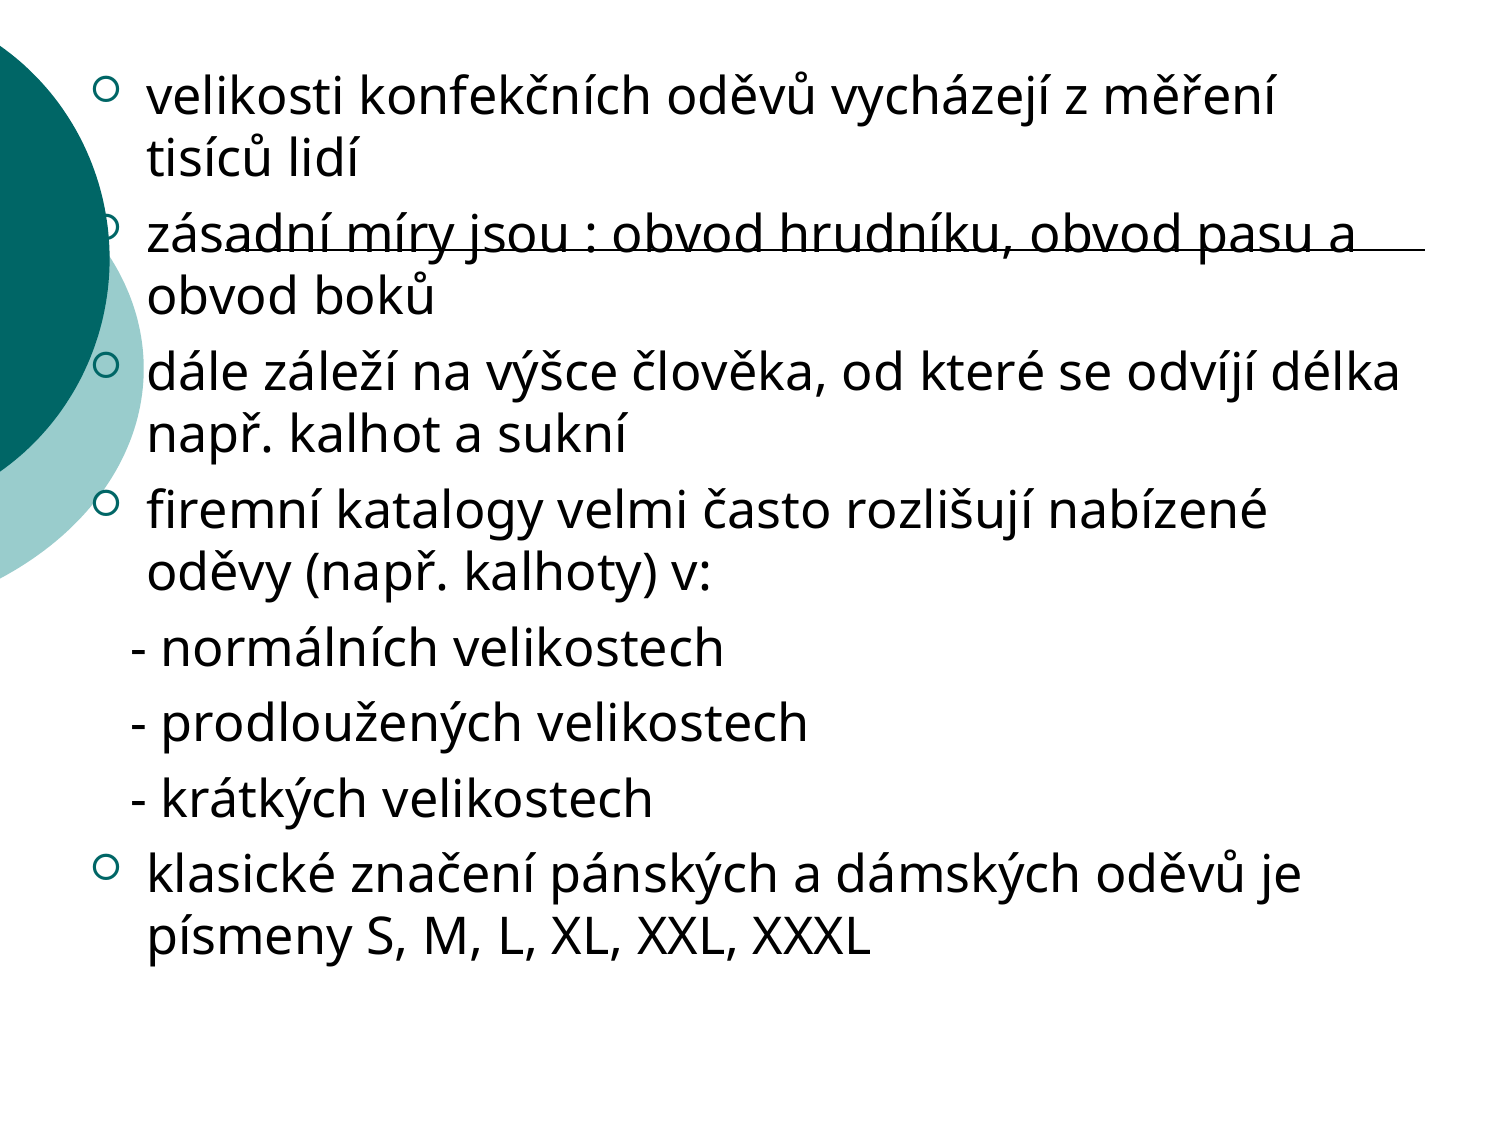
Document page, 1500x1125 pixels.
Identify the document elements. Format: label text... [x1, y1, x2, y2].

list velikosti konfekčních oděvů vycházejí z měření tisíců lidí zásadní míry jsou : obvod hrudníku, obvod pasu a obvod boků dále záleží na výšce člověka, od které se odvíjí délka např. kalhot a sukní firemní katalogy velmi často rozlišují nabízené oděvy (např. kalhoty) v: - normálních velikostech - prodloužených velikostech - krátkých velikostech klasické značení pánských a dámských oděvů je písmeny S, M, L, XL, XXL, XXXL [75, 54, 1426, 1005]
